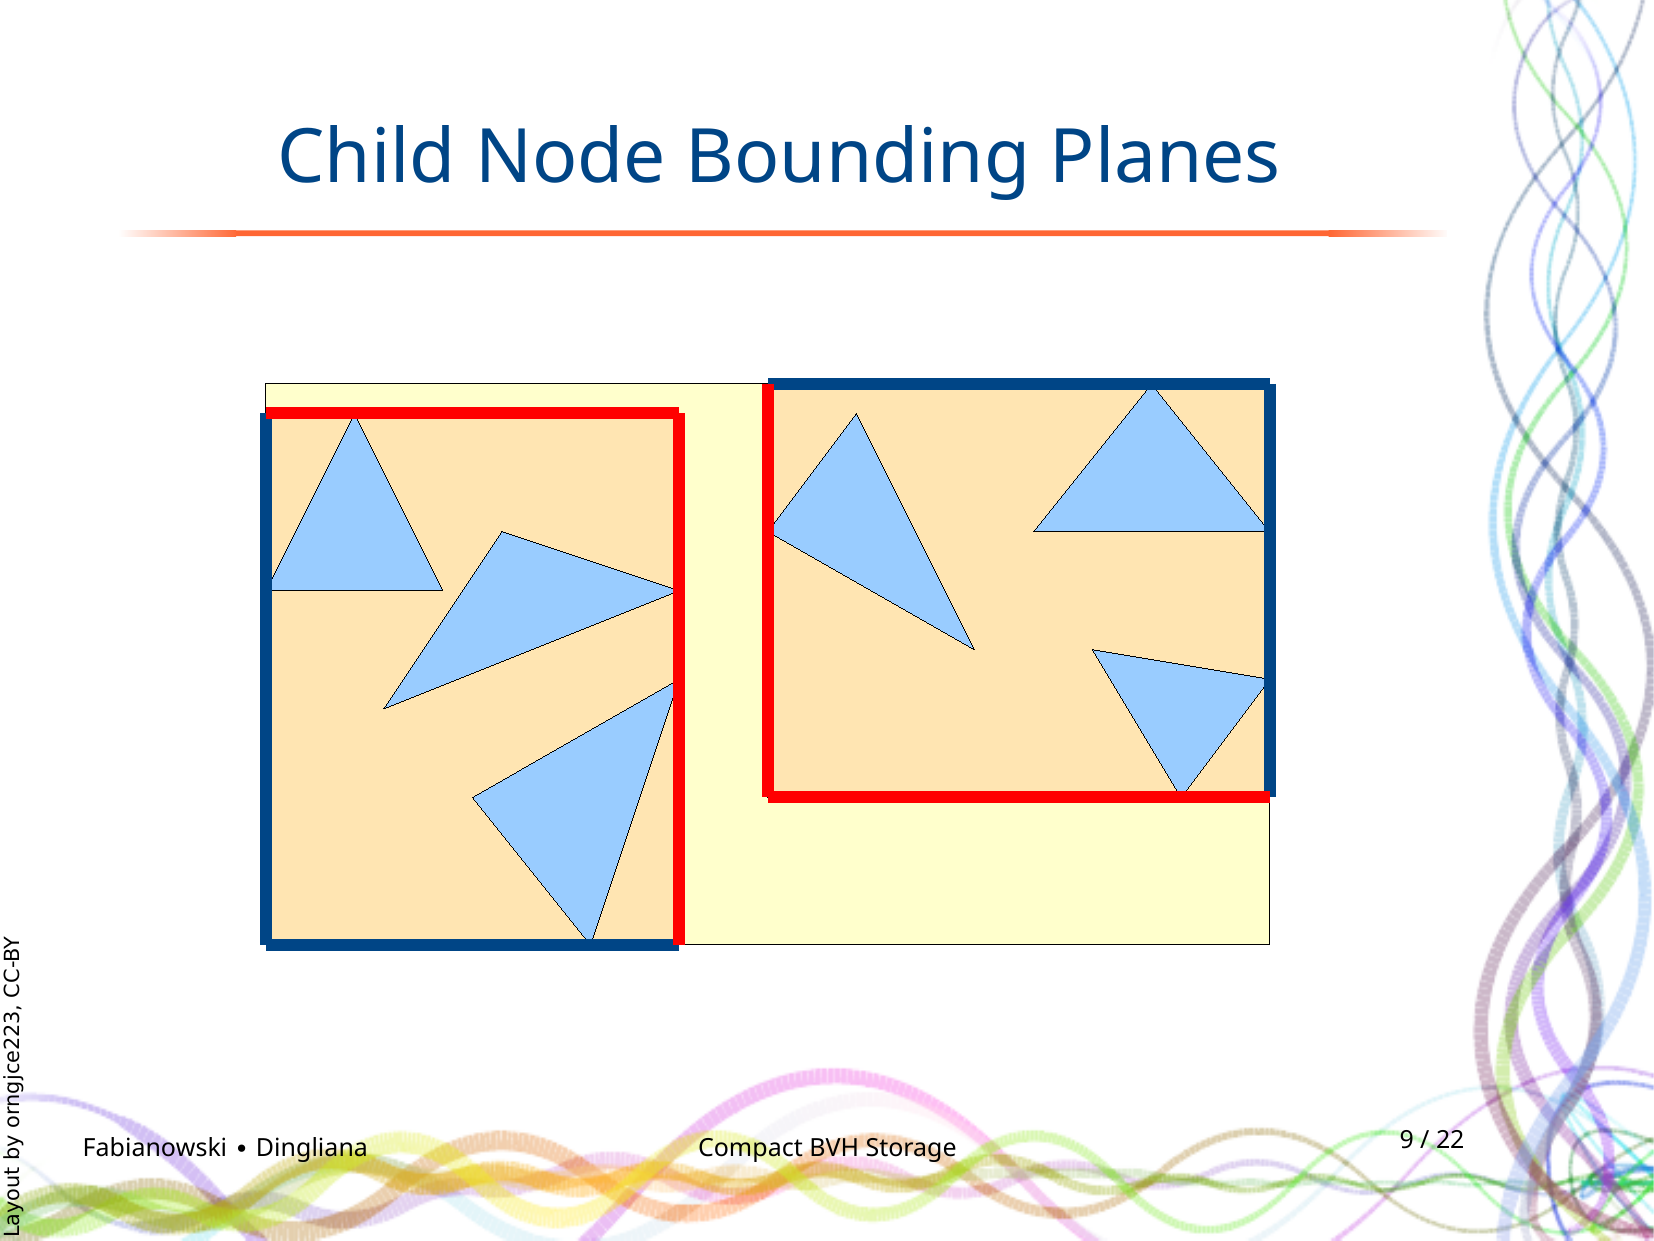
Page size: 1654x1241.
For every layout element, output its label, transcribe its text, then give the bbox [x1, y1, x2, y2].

text_box 9 / 22 [1346, 1122, 1477, 1153]
text_box [265, 383, 1270, 945]
picture [0, 0, 1654, 1241]
text_box [774, 390, 1264, 791]
title Child Node Bounding Planes [82, 49, 1477, 257]
text_box [272, 419, 673, 939]
